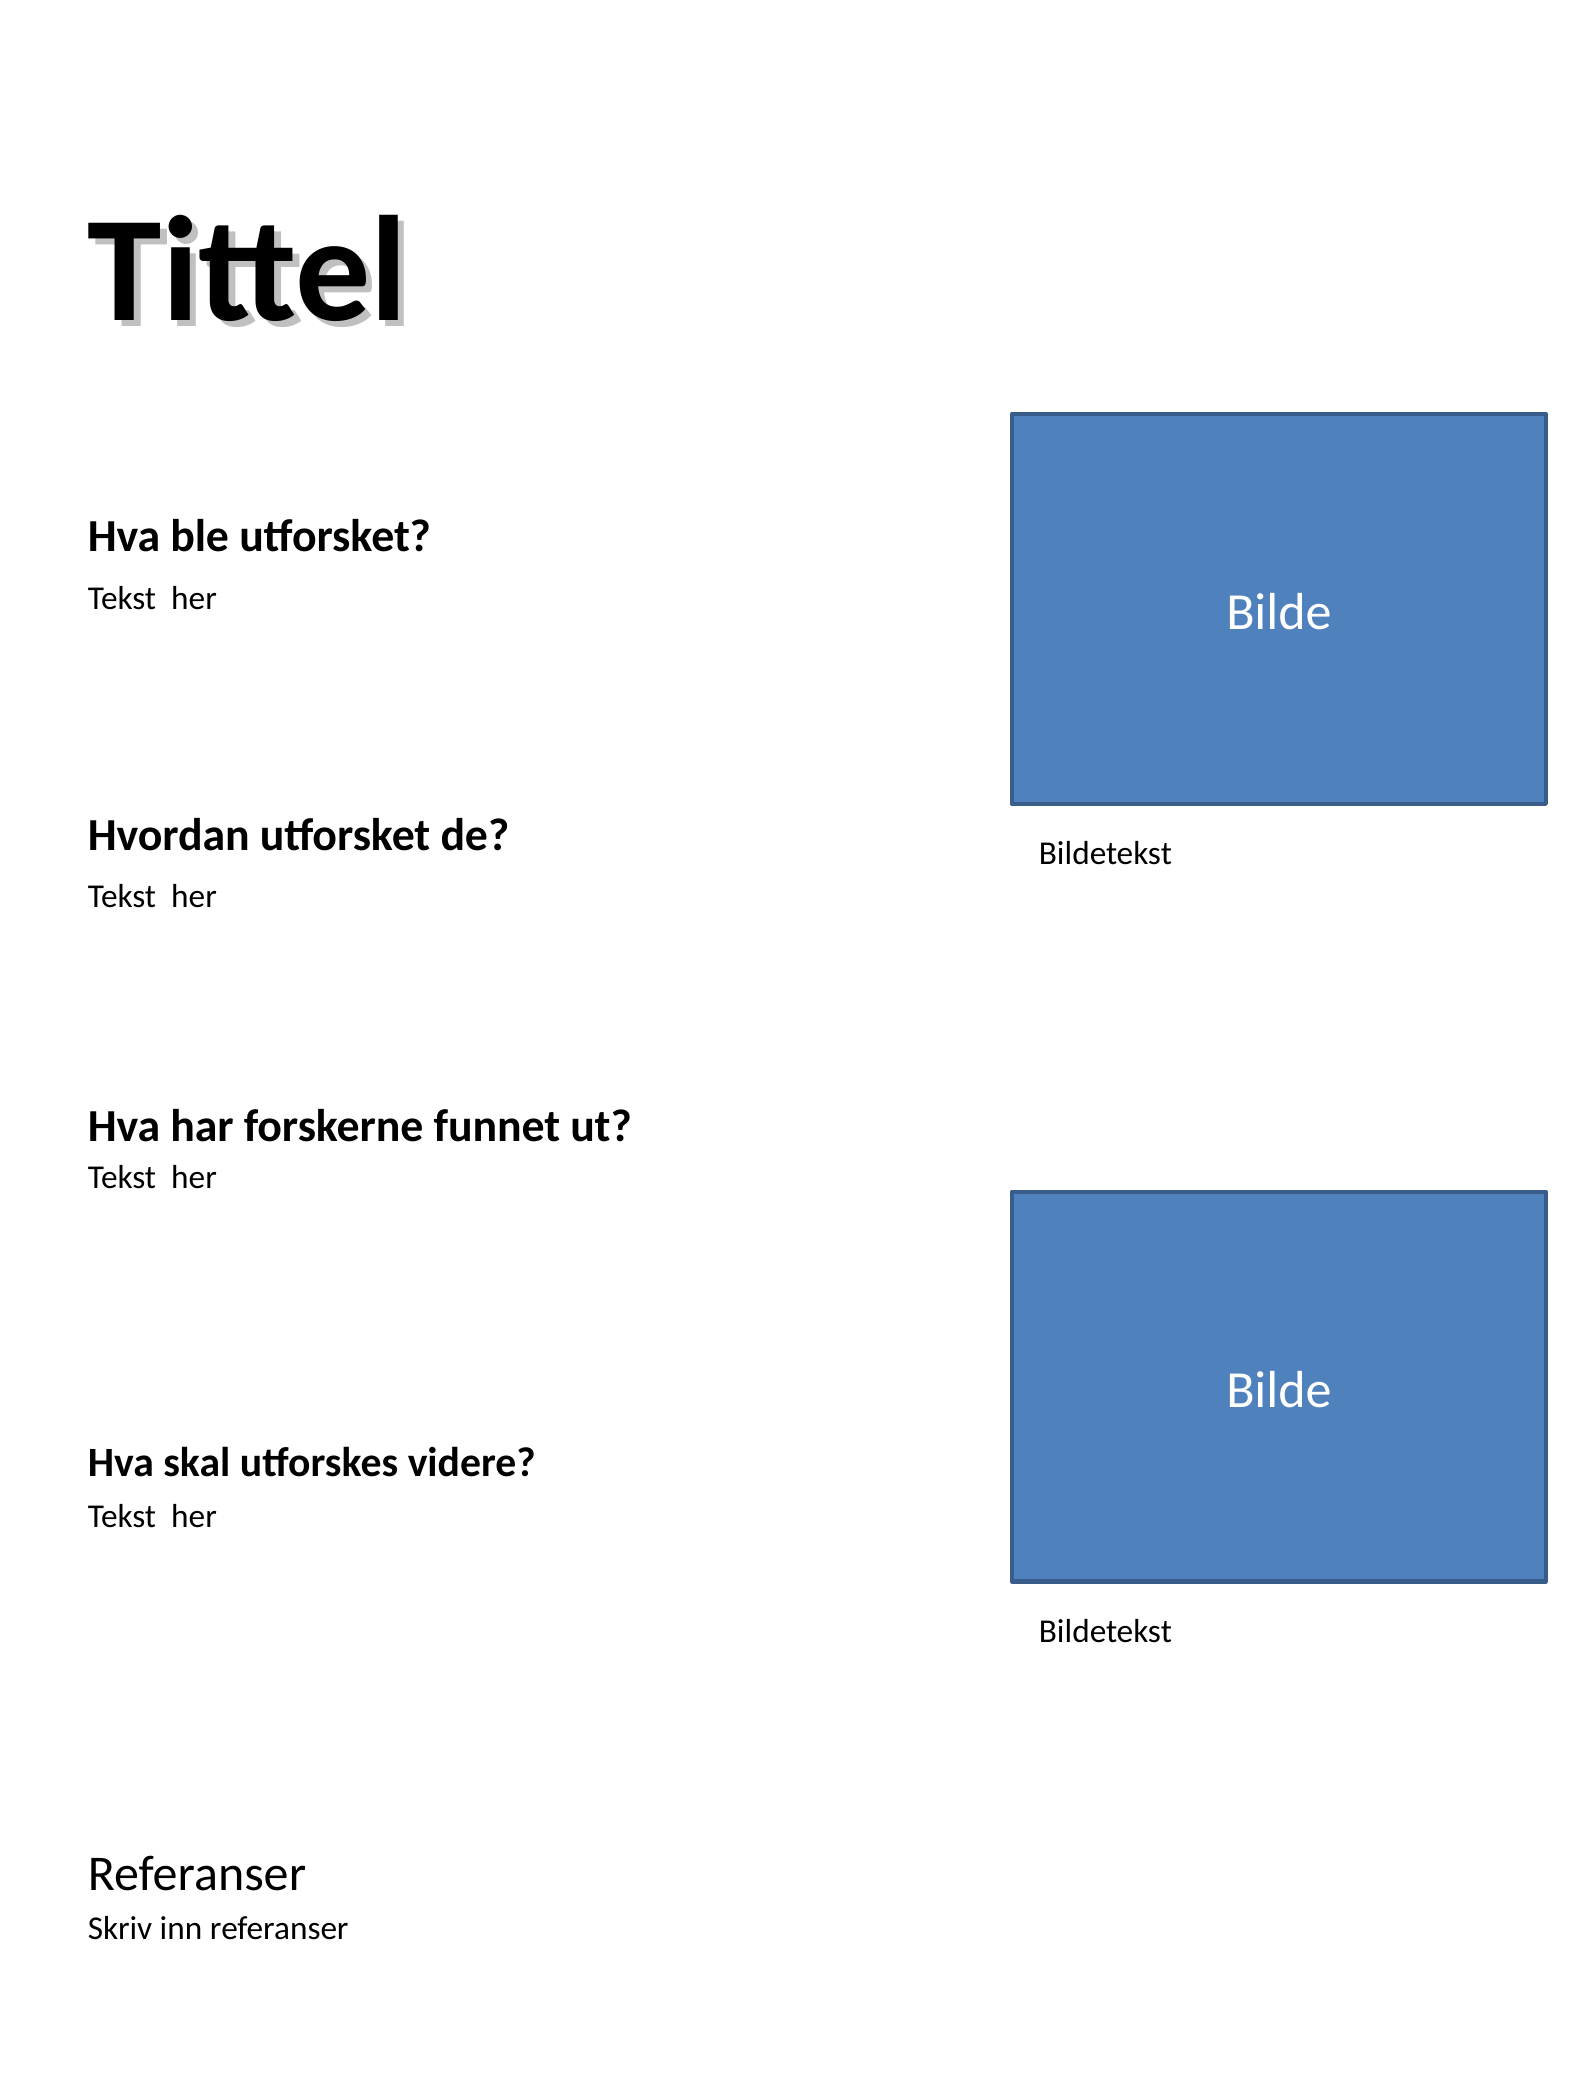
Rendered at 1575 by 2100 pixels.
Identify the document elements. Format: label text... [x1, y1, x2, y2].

text_box Bilde [1012, 414, 1546, 804]
list Tekst her [66, 565, 918, 754]
list Tekst her [66, 864, 989, 1062]
list Tekst her [66, 1144, 977, 1393]
title Tittel [66, 159, 1001, 306]
list Hva skal utforskes videre? [66, 1424, 795, 1508]
text_box Hvordan utforsket de? [66, 804, 658, 864]
subtitle Hva ble utforsket? [66, 494, 658, 565]
text_box Bilde [1012, 1192, 1546, 1582]
text_box Bildetekst [1023, 823, 1546, 880]
list Referanser [66, 1829, 764, 1895]
list Hva har forskerne funnet ut? [66, 1085, 764, 1163]
list Skriv inn referanser [66, 1895, 1473, 2014]
list Tekst her [66, 1483, 965, 1685]
text_box Bildetekst [1023, 1601, 1546, 1657]
